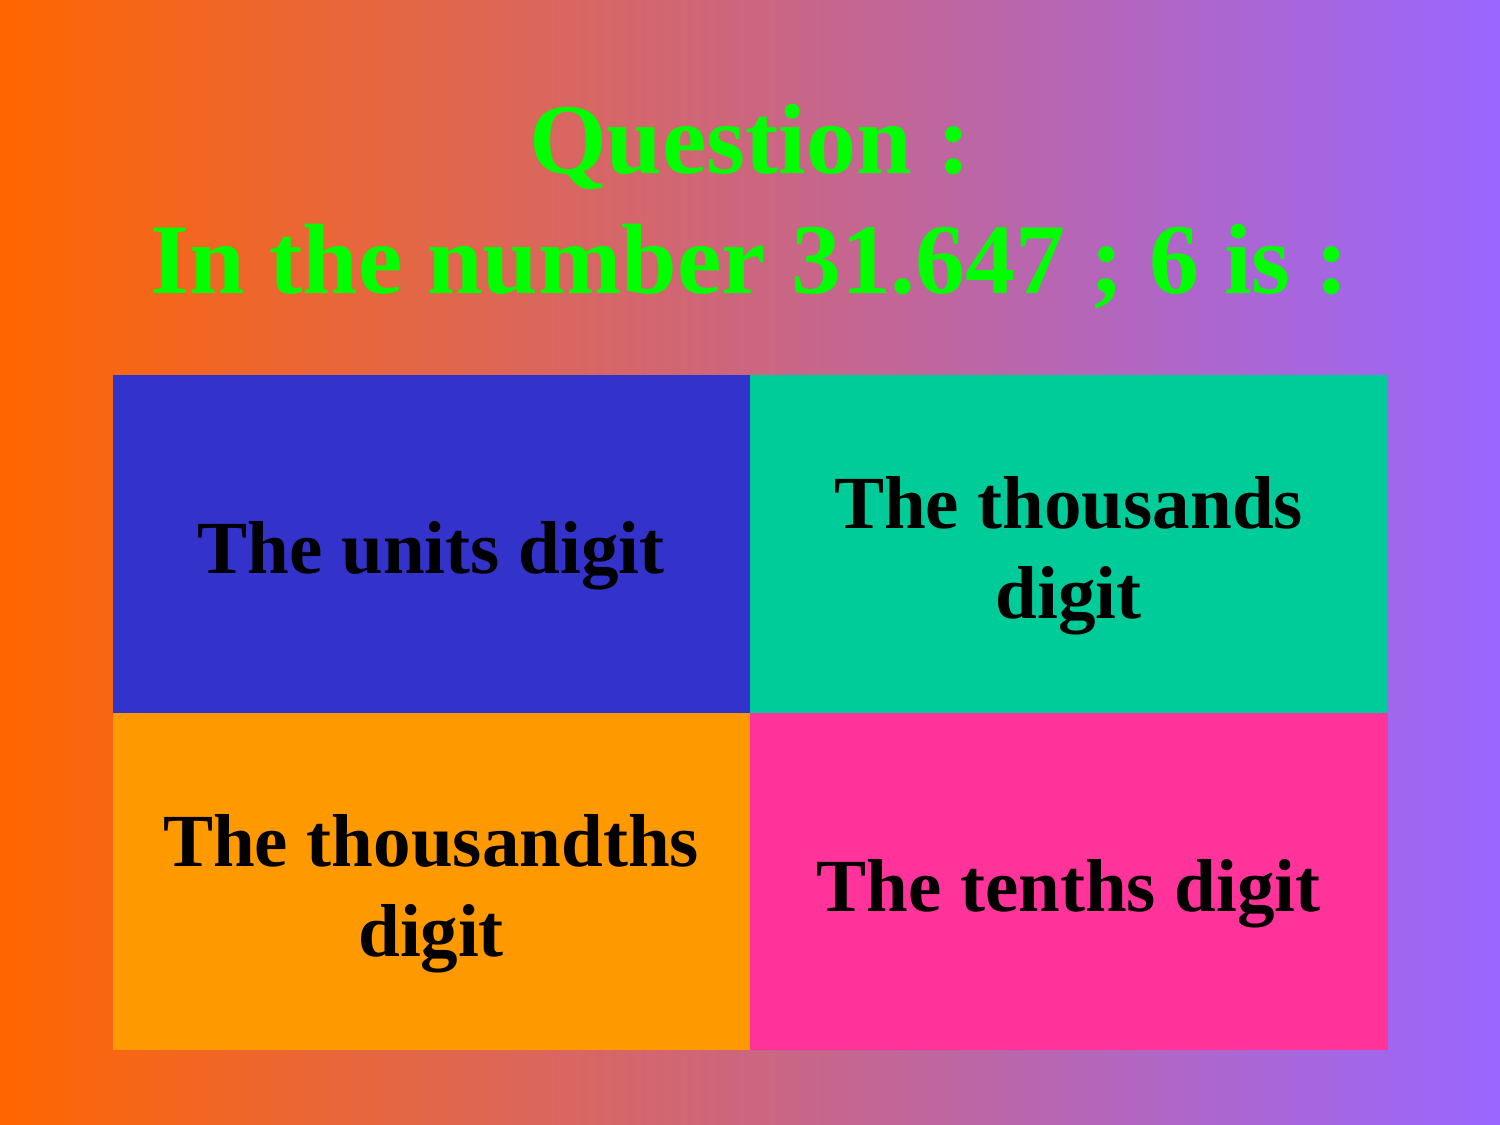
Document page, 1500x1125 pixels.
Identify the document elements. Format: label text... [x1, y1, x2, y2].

table_cell The tenths digit [750, 713, 1388, 1050]
table_header The units digit [113, 375, 750, 713]
table_cell The thousandths digit [113, 713, 750, 1050]
title Question : In the number 31.647 ; 6 is : [112, 66, 1388, 322]
table_header The thousands digit [750, 375, 1388, 713]
